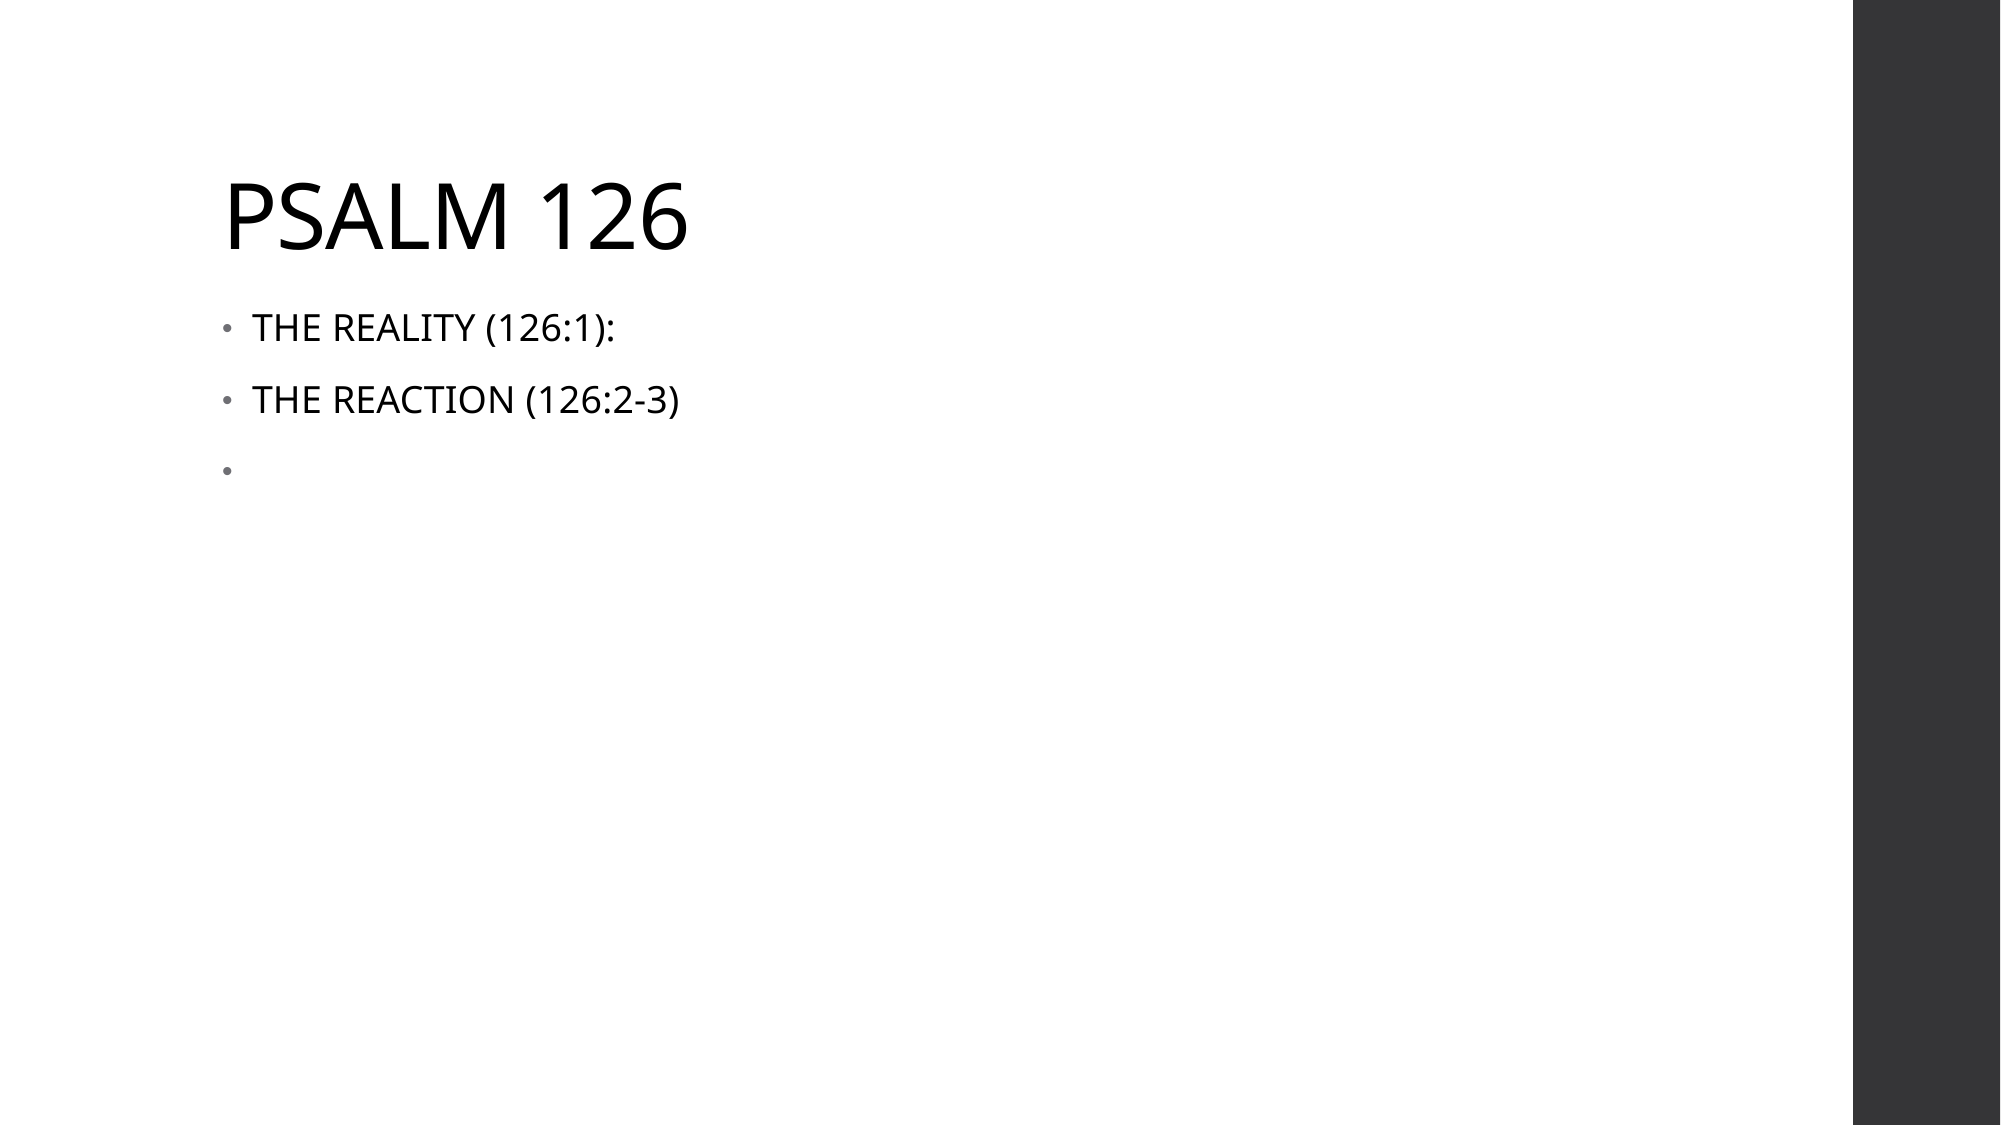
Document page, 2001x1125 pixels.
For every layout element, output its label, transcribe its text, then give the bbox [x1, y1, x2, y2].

list THE REALITY (126:1): THE REACTION (126:2-3) [206, 299, 1617, 1014]
title PSALM 126 [206, 60, 1797, 278]
